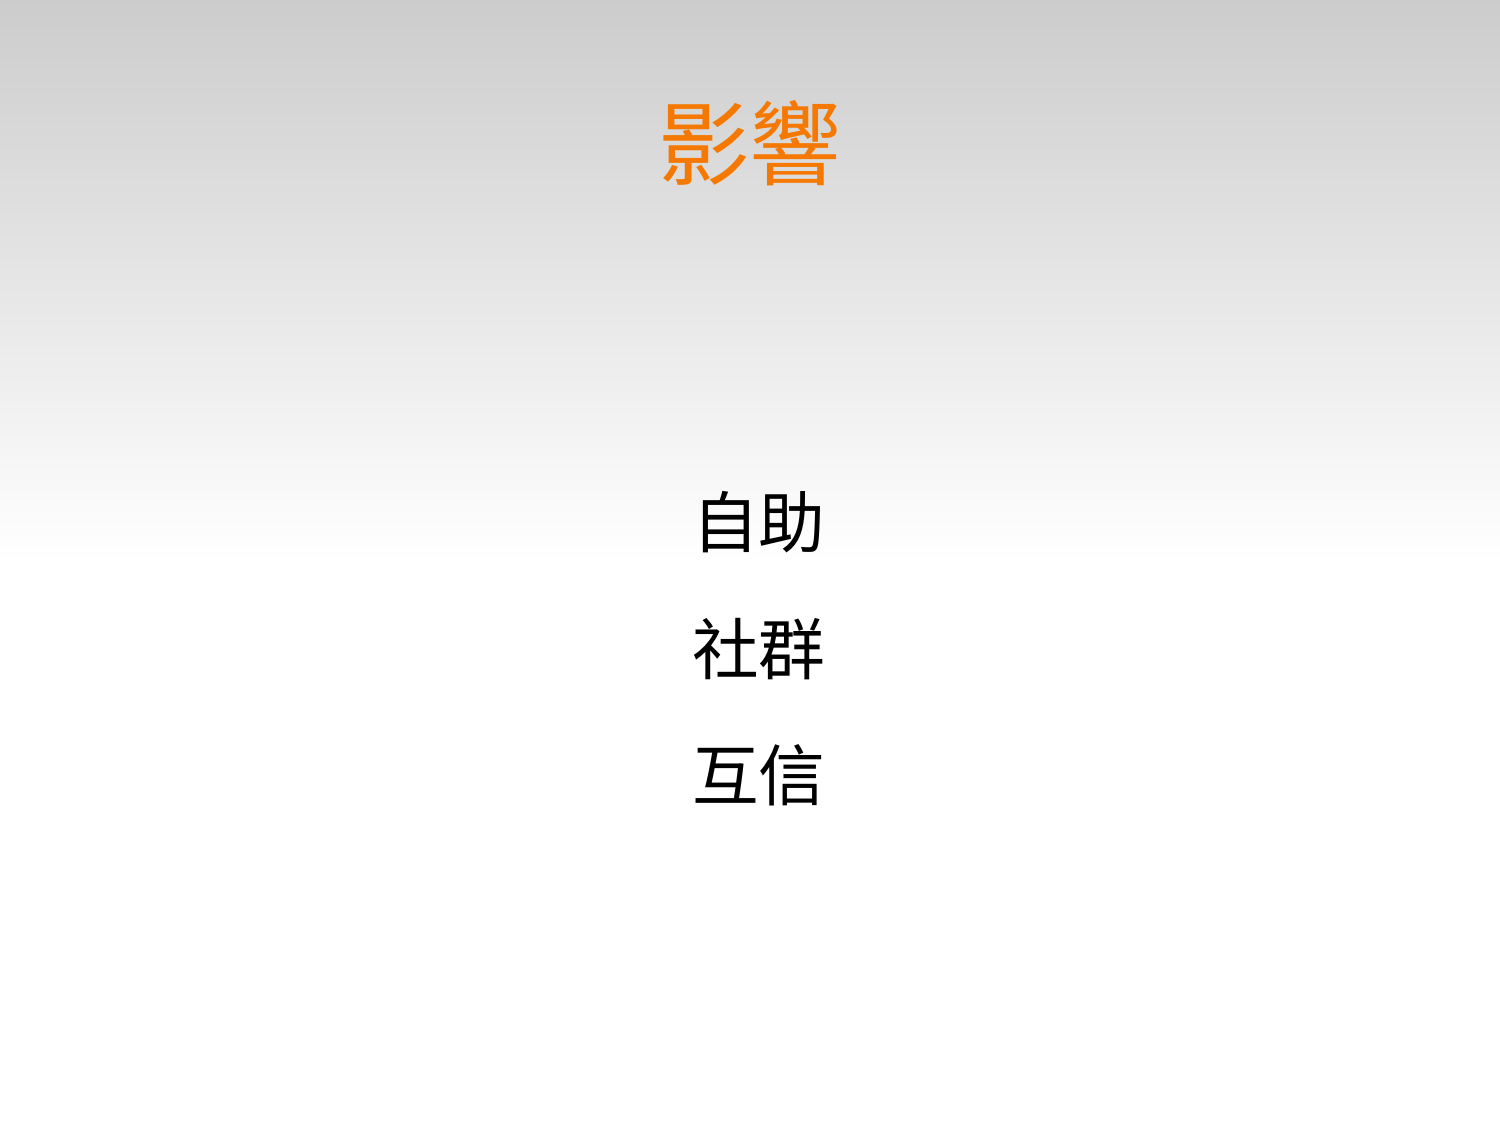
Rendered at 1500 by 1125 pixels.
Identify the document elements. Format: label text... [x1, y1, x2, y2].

list 自助 社群 互信 [75, 263, 1425, 991]
title 影響 [75, 52, 1425, 226]
